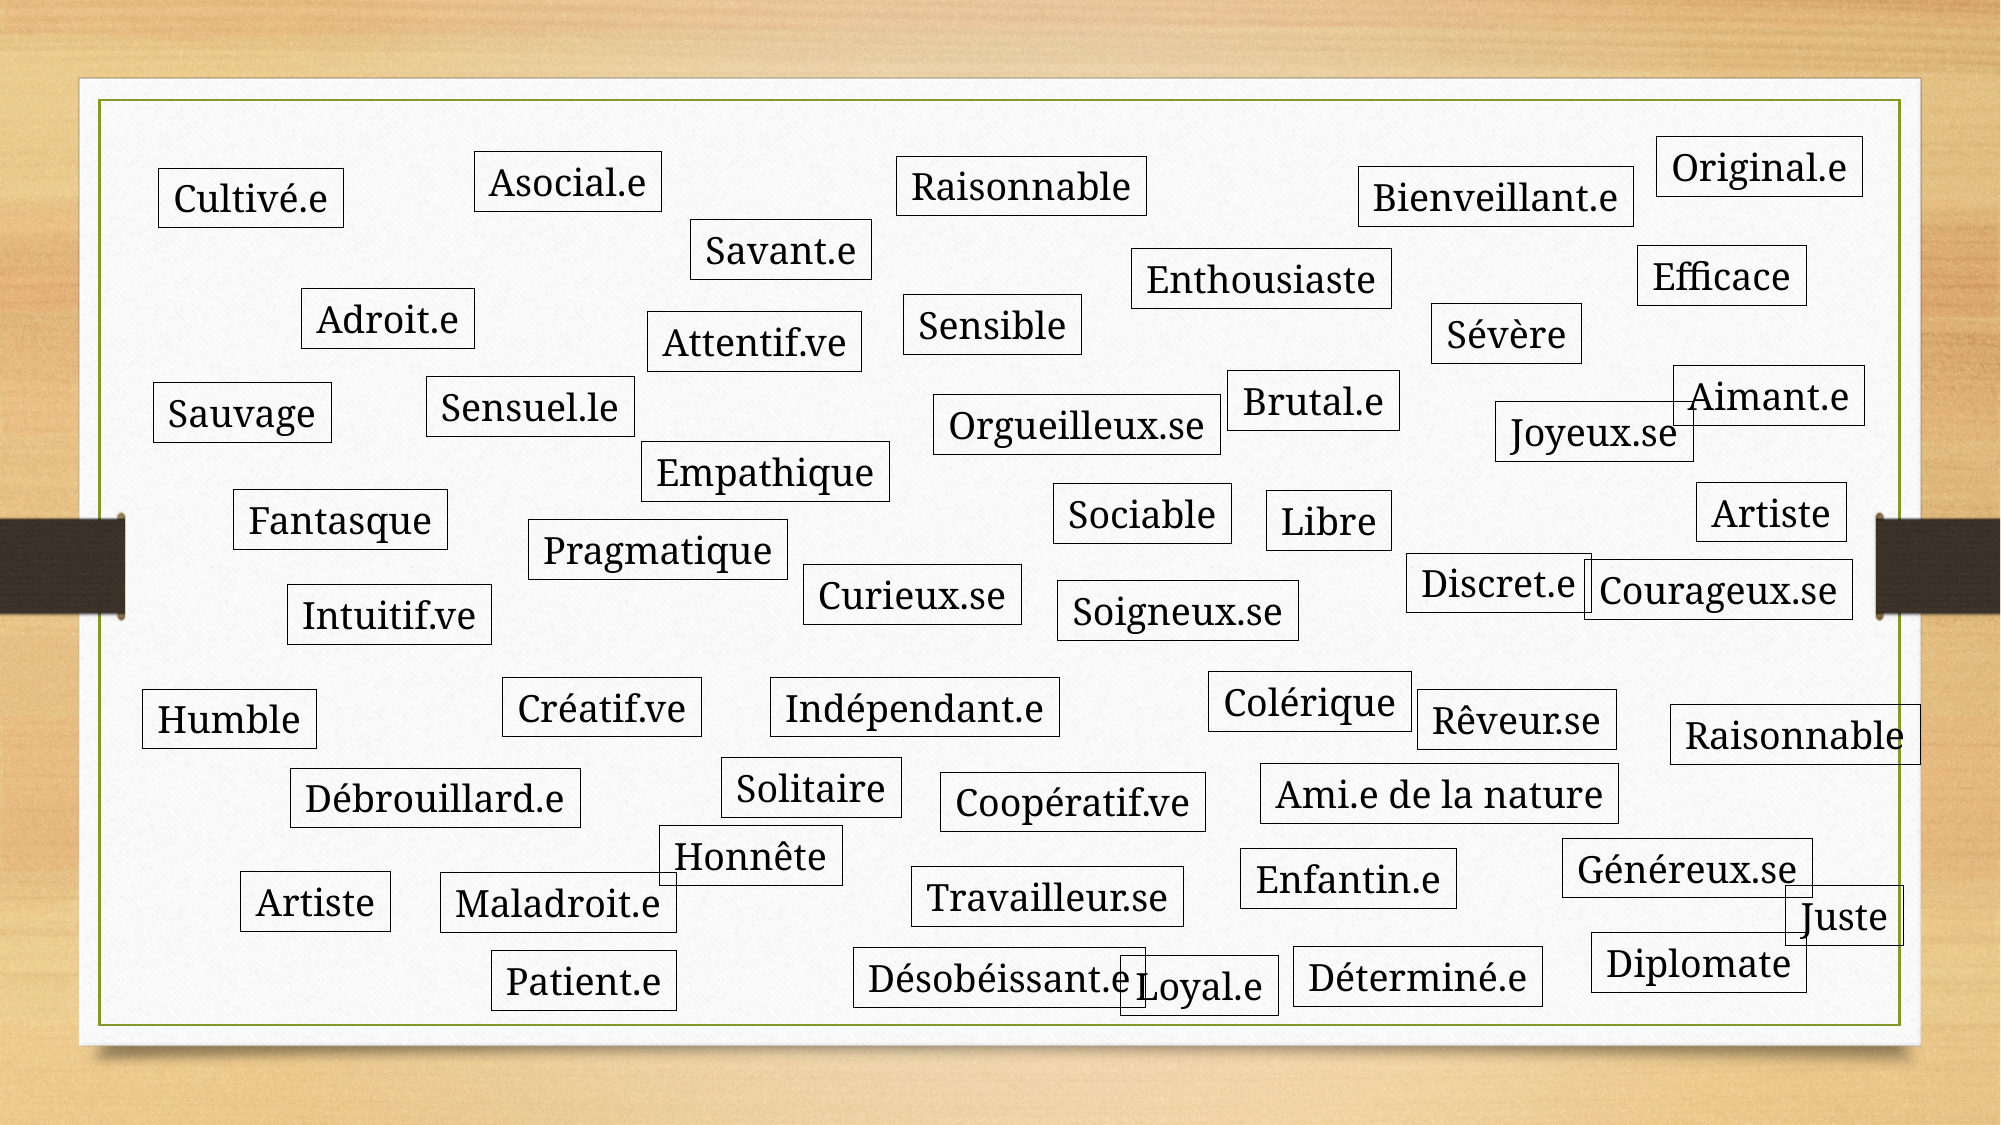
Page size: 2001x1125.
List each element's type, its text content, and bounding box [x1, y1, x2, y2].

text_box Discret.e [1406, 553, 1591, 613]
text_box Courageux.se [1584, 560, 1853, 620]
text_box Juste [1786, 886, 1903, 946]
text_box Sociable [1053, 483, 1232, 543]
text_box Raisonnable [896, 156, 1146, 216]
text_box Humble [143, 689, 316, 749]
text_box Maladroit.e [440, 872, 676, 932]
text_box Sensible [904, 295, 1082, 354]
text_box Généreux.se [1562, 838, 1813, 898]
text_box Soigneux.se [1058, 580, 1298, 640]
text_box Artiste [241, 871, 390, 931]
text_box Fantasque [234, 489, 447, 549]
text_box Déterminé.e [1293, 947, 1543, 1007]
text_box Rêveur.se [1417, 690, 1616, 750]
text_box Raisonnable [1670, 705, 1920, 765]
text_box Sévère [1432, 304, 1582, 364]
text_box Attentif.ve [647, 312, 862, 371]
text_box Sauvage [153, 383, 331, 443]
text_box Loyal.e [1121, 955, 1278, 1015]
text_box Créatif.ve [502, 677, 701, 737]
text_box Honnête [659, 826, 842, 885]
text_box Savant.e [691, 220, 871, 279]
text_box Ami.e de la nature [1261, 764, 1619, 824]
text_box Joyeux.se [1496, 402, 1693, 461]
text_box Efficace [1638, 245, 1806, 305]
text_box Sensuel.le [426, 377, 634, 436]
text_box Asocial.e [474, 152, 662, 211]
text_box Curieux.se [803, 565, 1021, 624]
text_box Empathique [641, 442, 889, 502]
text_box Orgueilleux.se [934, 394, 1220, 454]
text_box Enthousiaste [1131, 248, 1391, 308]
text_box Original.e [1656, 136, 1862, 196]
text_box Brutal.e [1228, 371, 1399, 431]
text_box Coopératif.ve [940, 772, 1205, 832]
text_box Adroit.e [302, 288, 474, 348]
text_box Patient.e [491, 951, 677, 1010]
text_box Pragmatique [528, 520, 788, 579]
text_box Artiste [1697, 482, 1846, 542]
text_box Colérique [1209, 671, 1411, 731]
text_box Travailleur.se [912, 866, 1184, 926]
text_box Libre [1266, 491, 1392, 550]
text_box Diplomate [1591, 932, 1807, 992]
text_box Indépendant.e [770, 677, 1059, 737]
text_box Cultivé.e [159, 168, 343, 228]
text_box Désobéissant.e [853, 947, 1146, 1007]
text_box Aimant.e [1673, 366, 1865, 426]
text_box Solitaire [722, 757, 901, 817]
text_box Enfantin.e [1241, 849, 1456, 909]
text_box Bienveillant.e [1358, 166, 1634, 226]
text_box Débrouillard.e [290, 768, 580, 828]
text_box Intuitif.ve [287, 585, 492, 644]
